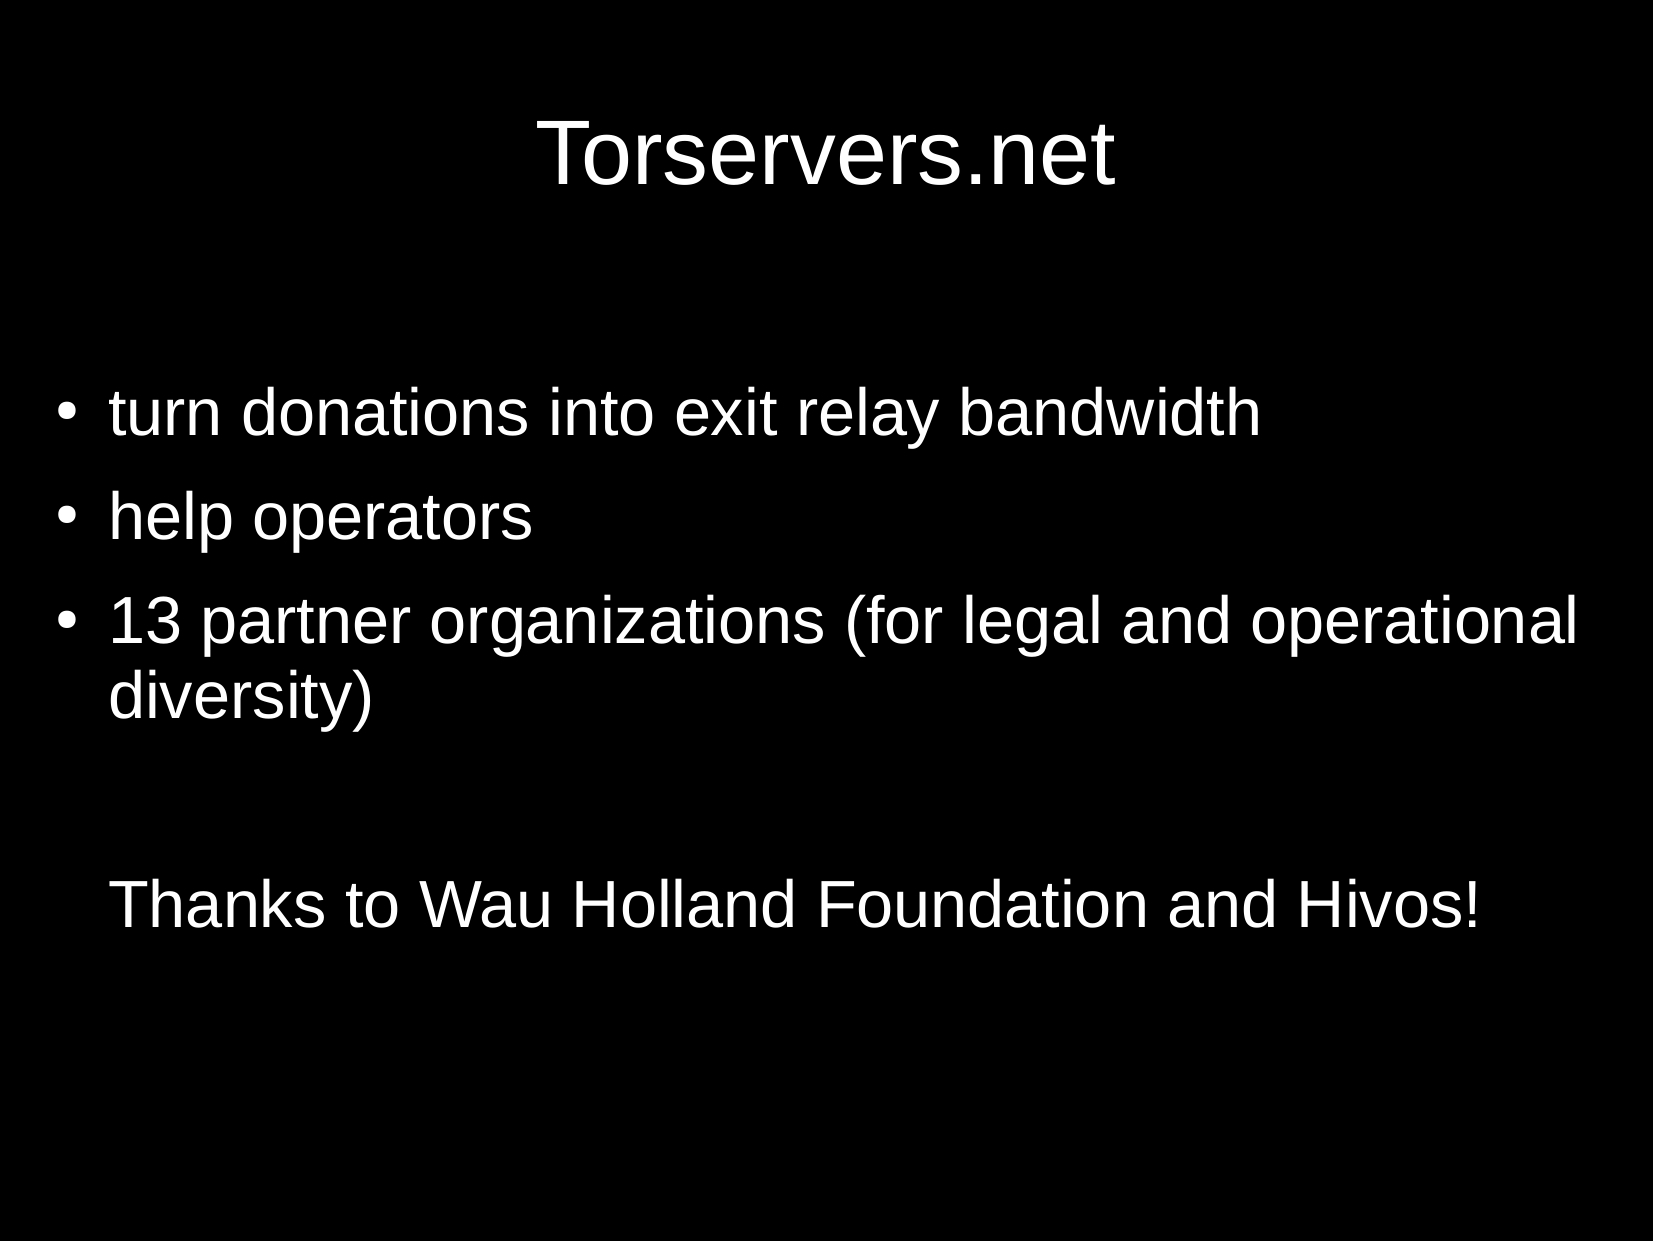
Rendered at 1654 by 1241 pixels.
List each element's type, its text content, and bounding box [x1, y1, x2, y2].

title Torservers.net [82, 49, 1571, 257]
list turn donations into exit relay bandwidth help operators 13 partner organizations (for legal and operational diversity) Thanks to Wau Holland Foundation and Hivos! [37, 375, 1616, 1031]
